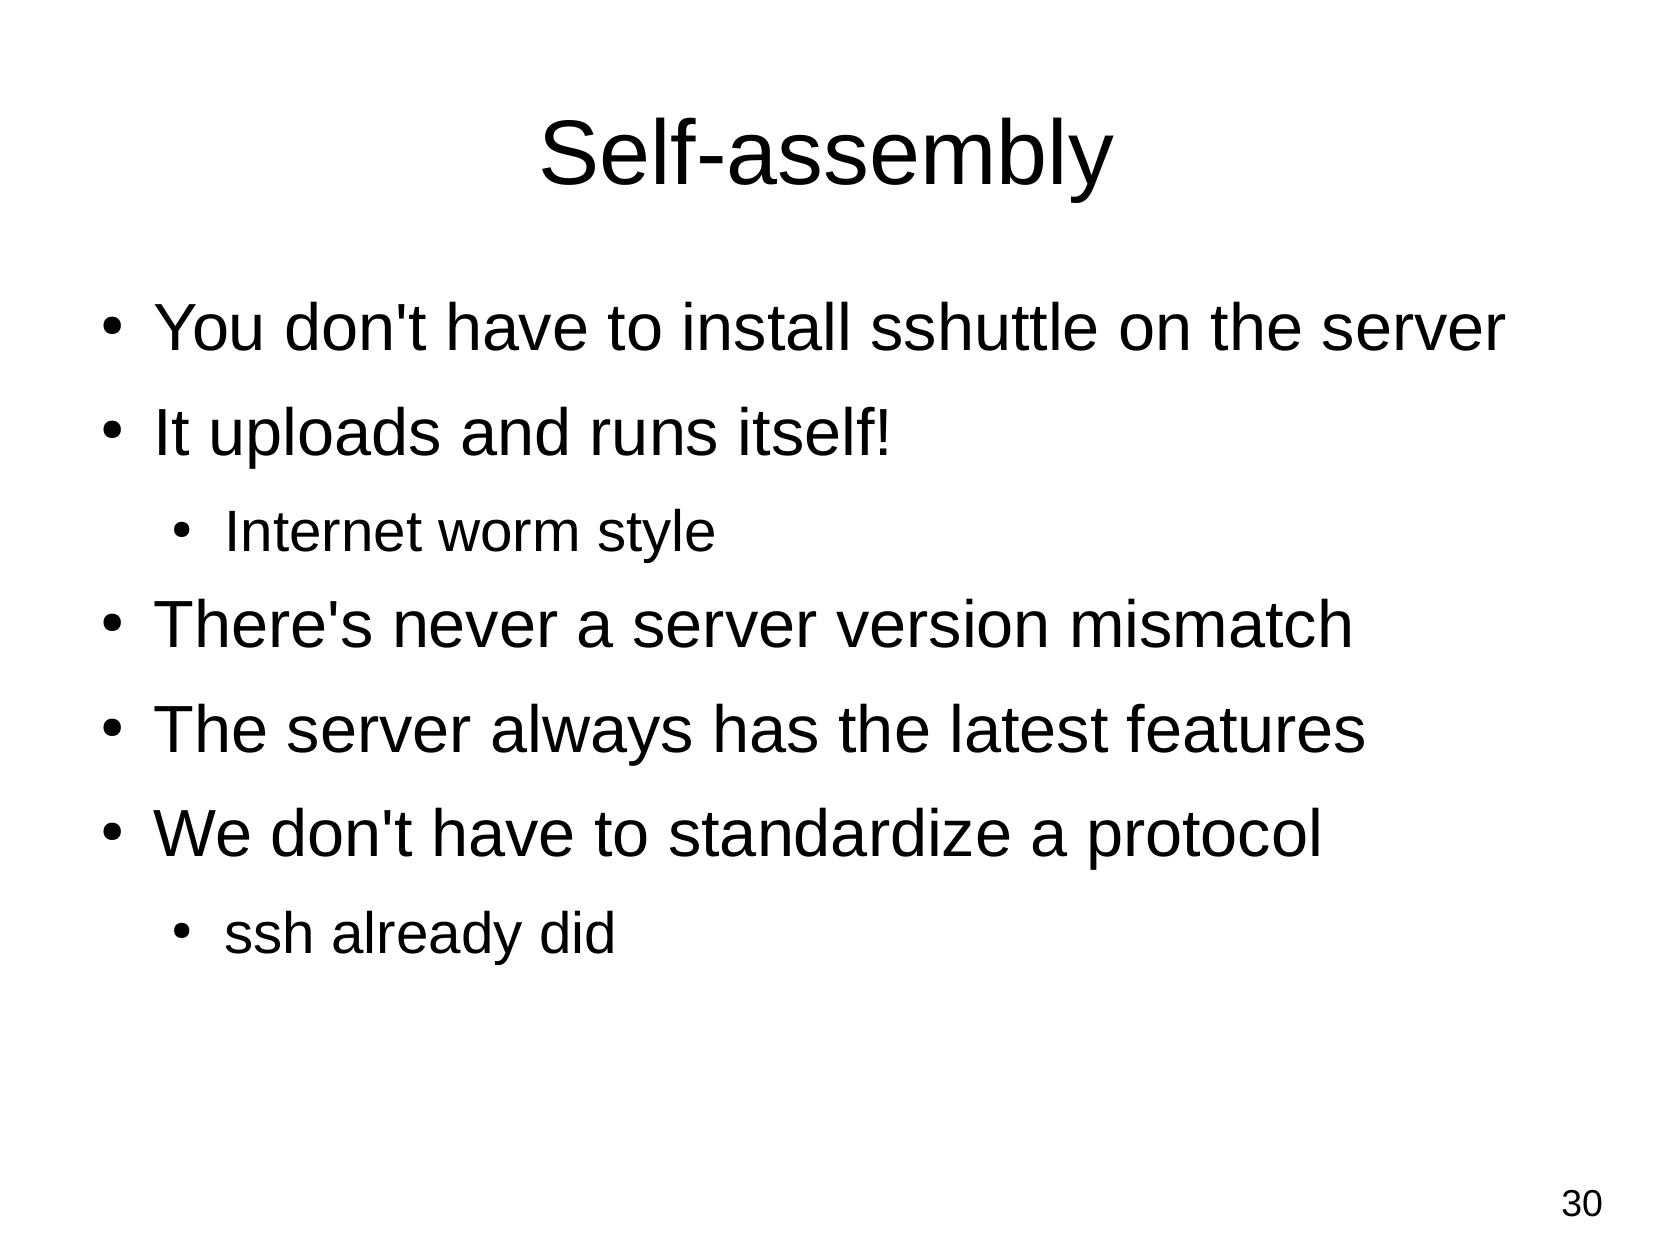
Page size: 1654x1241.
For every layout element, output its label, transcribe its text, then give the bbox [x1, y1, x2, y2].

title Self-assembly [82, 49, 1571, 257]
list You don't have to install sshuttle on the server It uploads and runs itself! Internet worm style There's never a server version mismatch The server always has the latest features We don't have to standardize a protocol ssh already did [82, 290, 1571, 1109]
text_box 30 [1546, 1174, 1619, 1232]
